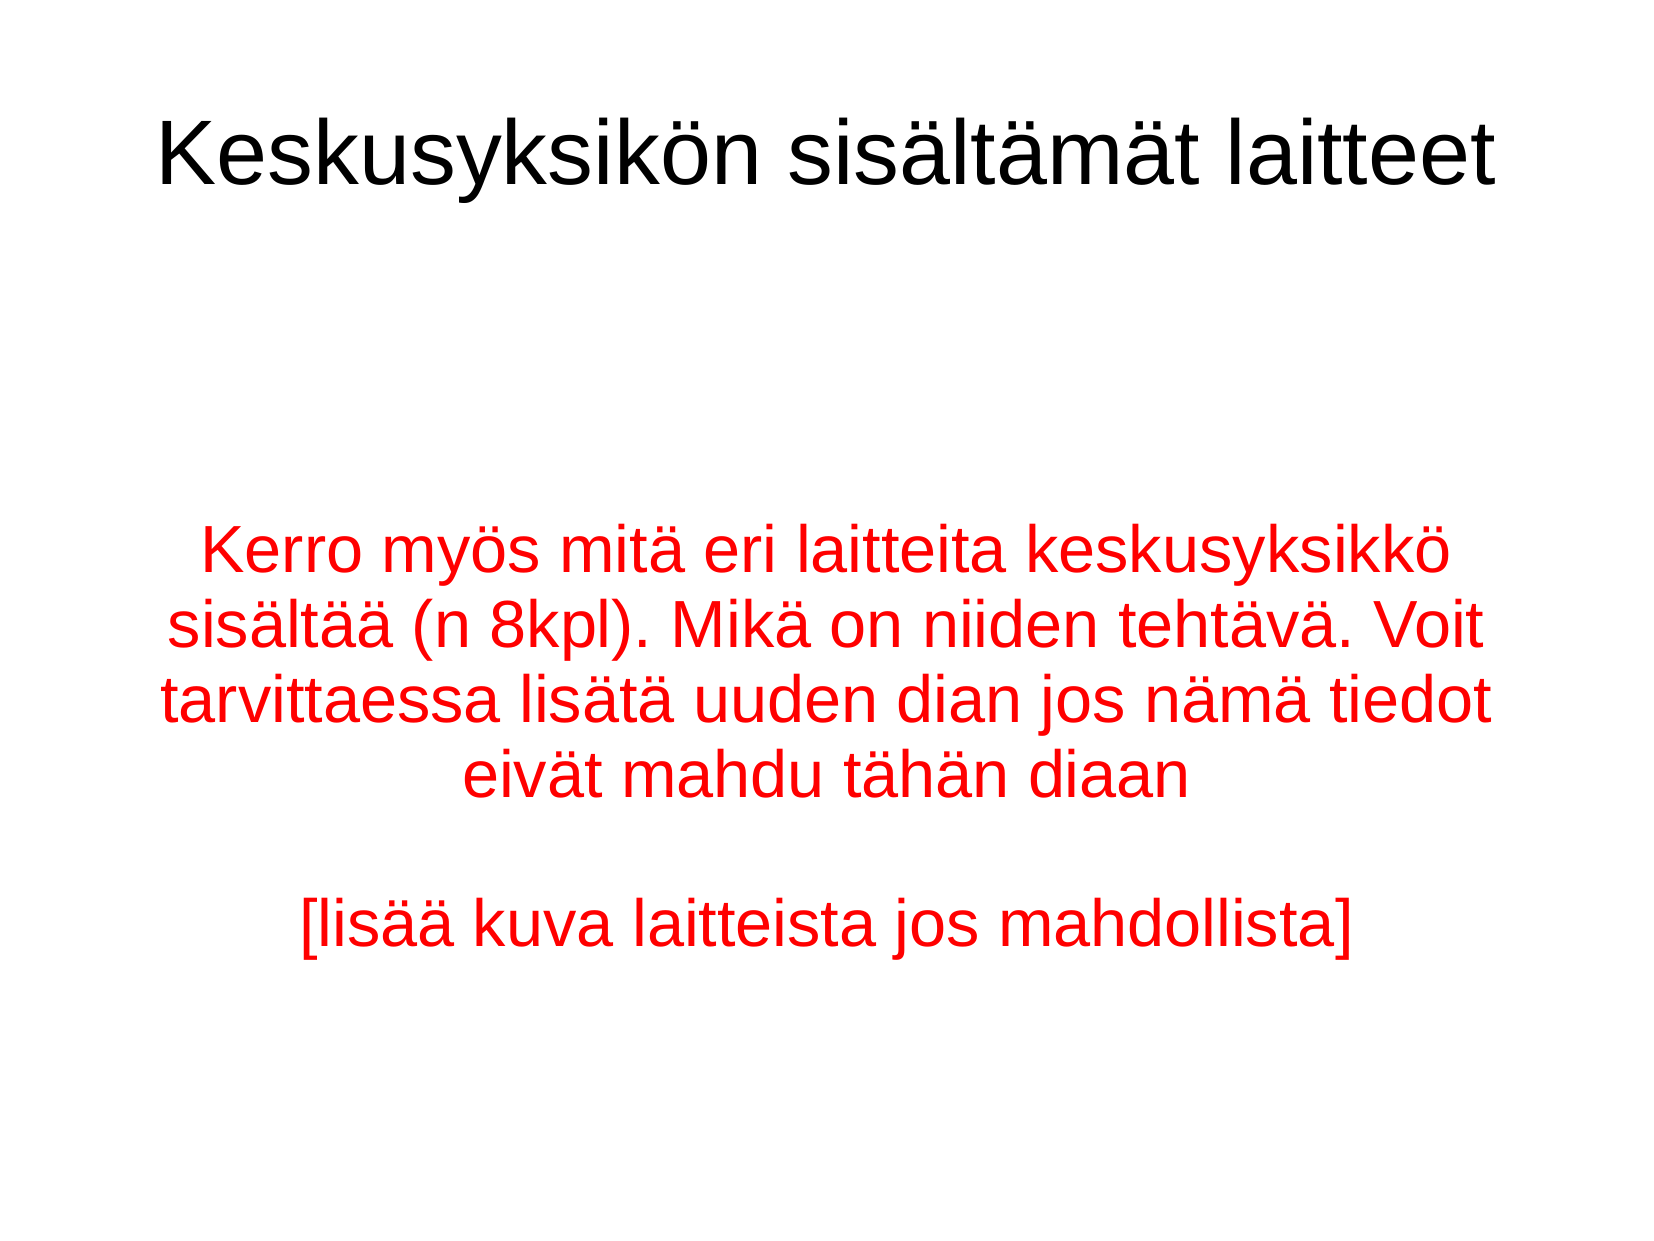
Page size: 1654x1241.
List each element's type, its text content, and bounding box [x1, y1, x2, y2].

subtitle Kerro myös mitä eri laitteita keskusyksikkö sisältää (n 8kpl). Mikä on niiden tehtävä. Voit tarvittaessa lisätä uuden dian jos nämä tiedot eivät mahdu tähän diaan [lisää kuva laitteista jos mahdollista] [82, 297, 1571, 1102]
title Keskusyksikön sisältämät laitteet [82, 56, 1571, 250]
